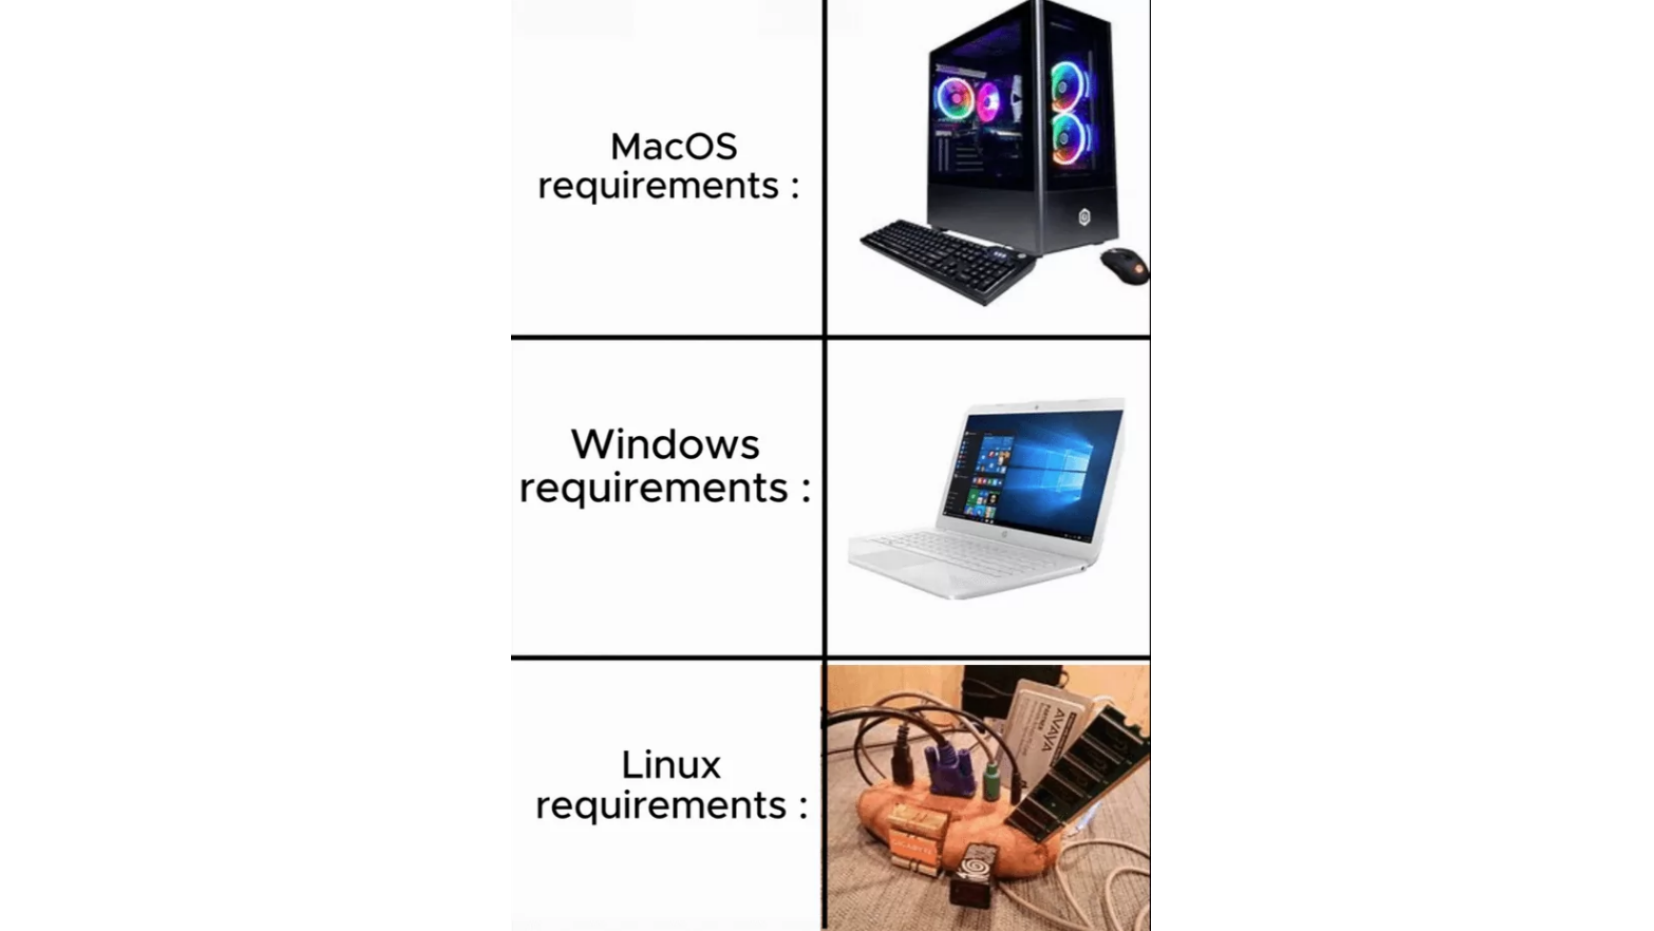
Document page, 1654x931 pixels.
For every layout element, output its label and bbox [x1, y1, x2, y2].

picture [511, 0, 1151, 931]
